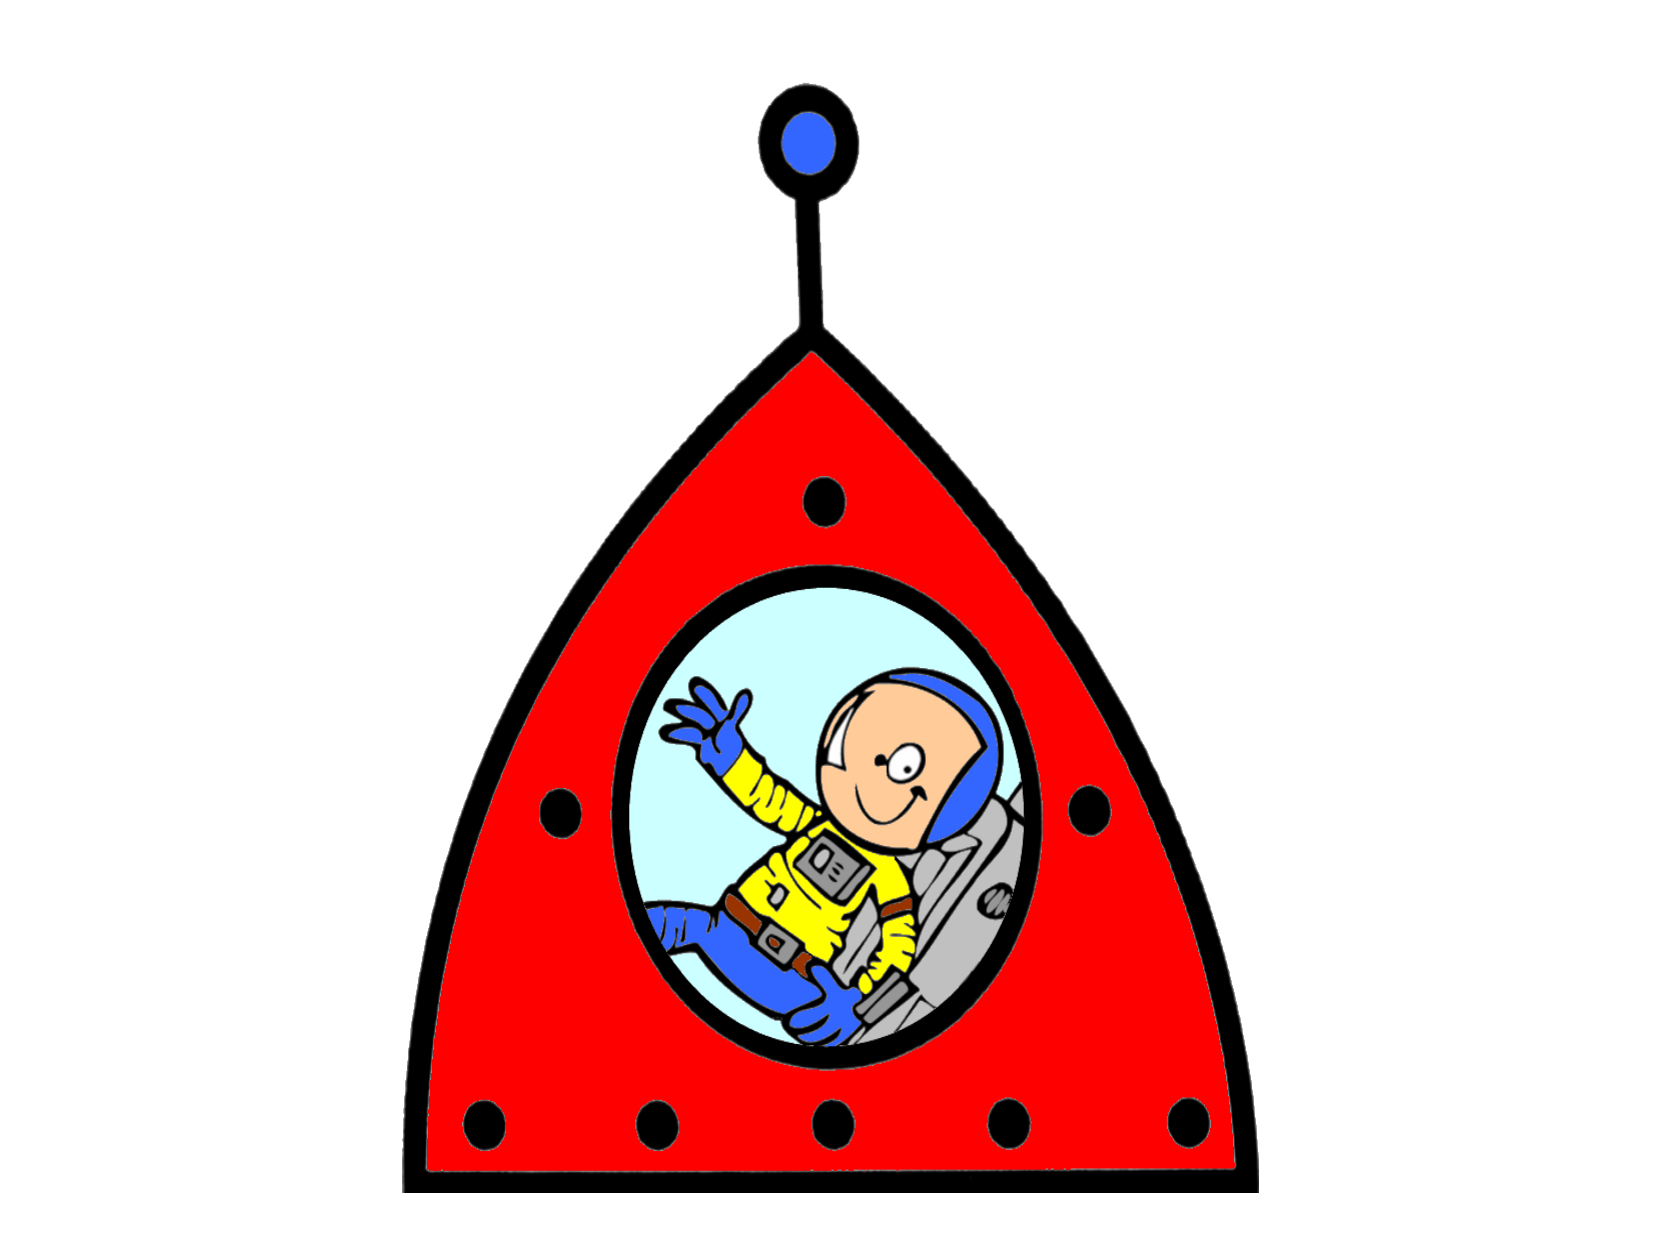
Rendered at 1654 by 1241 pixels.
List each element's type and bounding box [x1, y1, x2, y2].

picture [399, 70, 1262, 1193]
